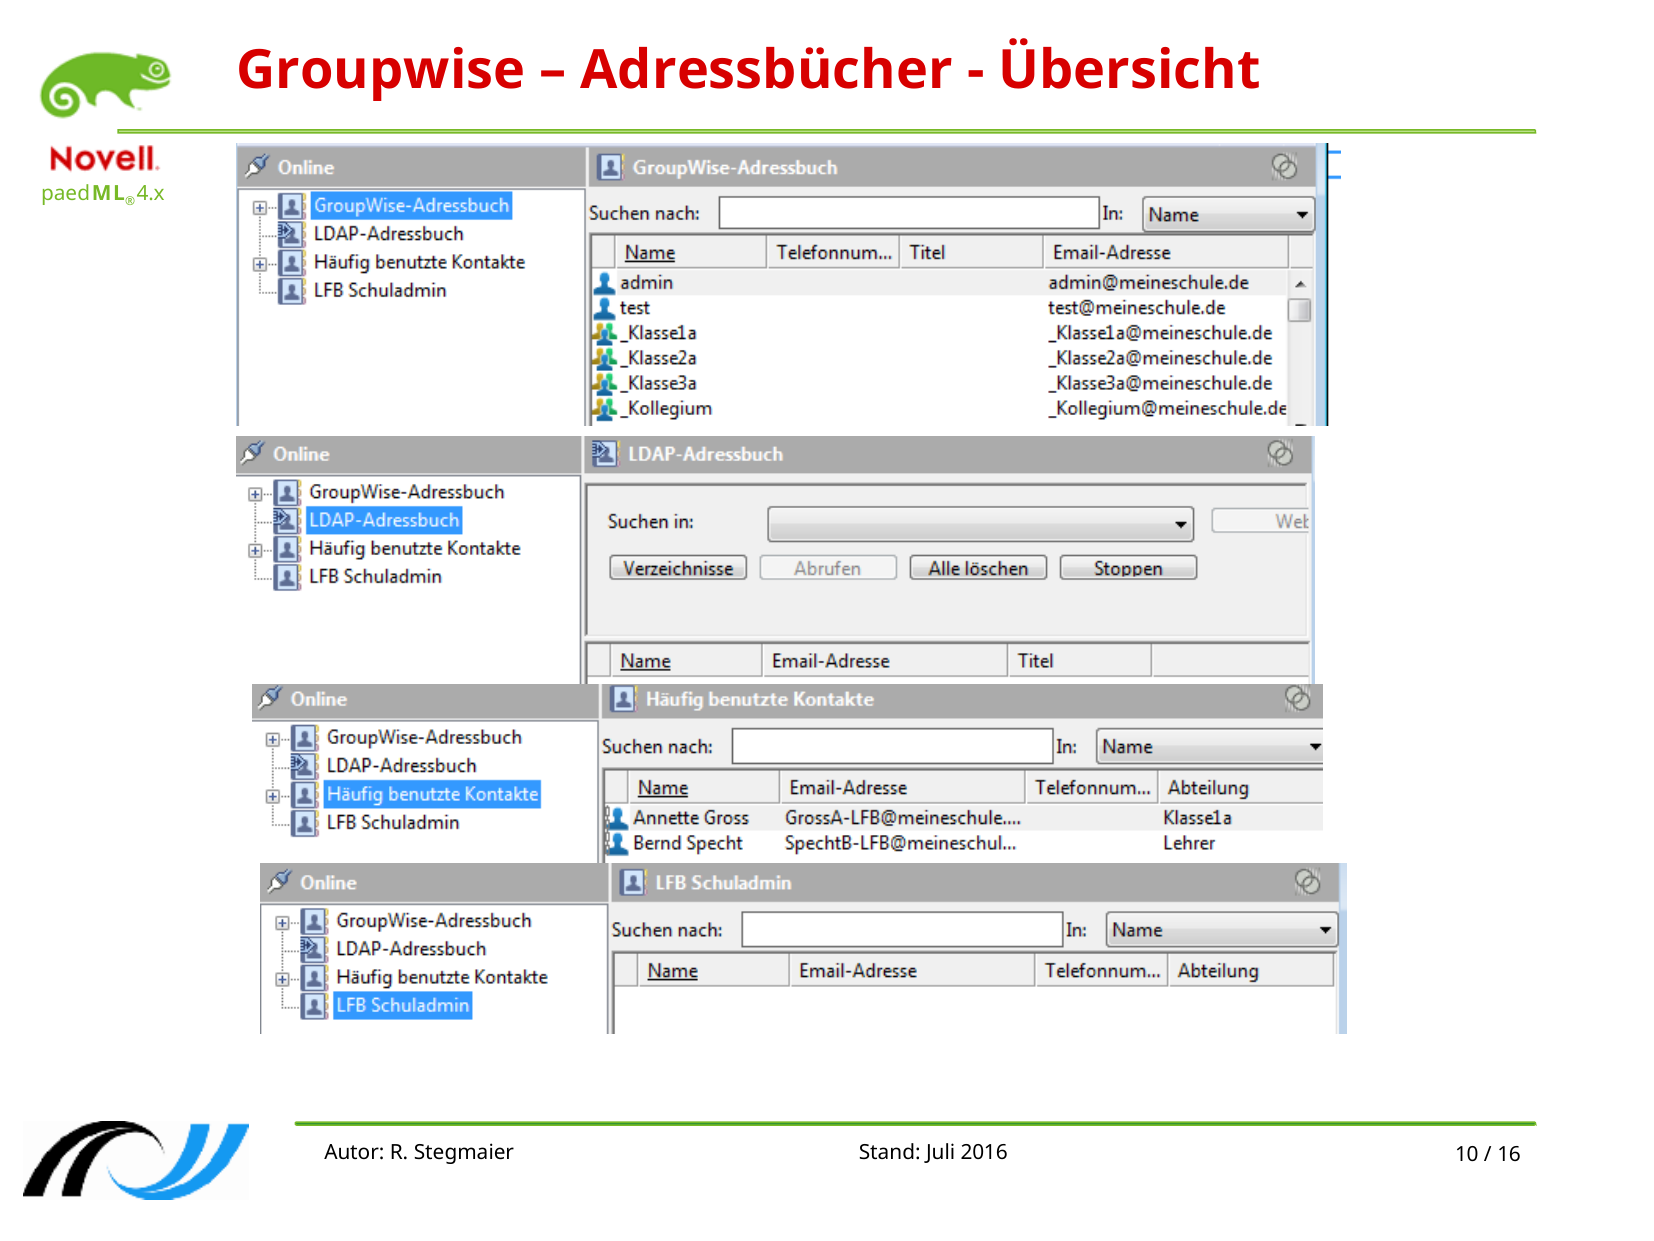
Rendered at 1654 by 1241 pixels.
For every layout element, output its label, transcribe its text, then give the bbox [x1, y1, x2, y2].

picture [23, 1121, 249, 1200]
picture [236, 436, 1347, 1034]
title Groupwise – Adressbücher - Übersicht [236, 17, 1536, 119]
picture [236, 143, 1341, 426]
picture [26, 35, 184, 193]
